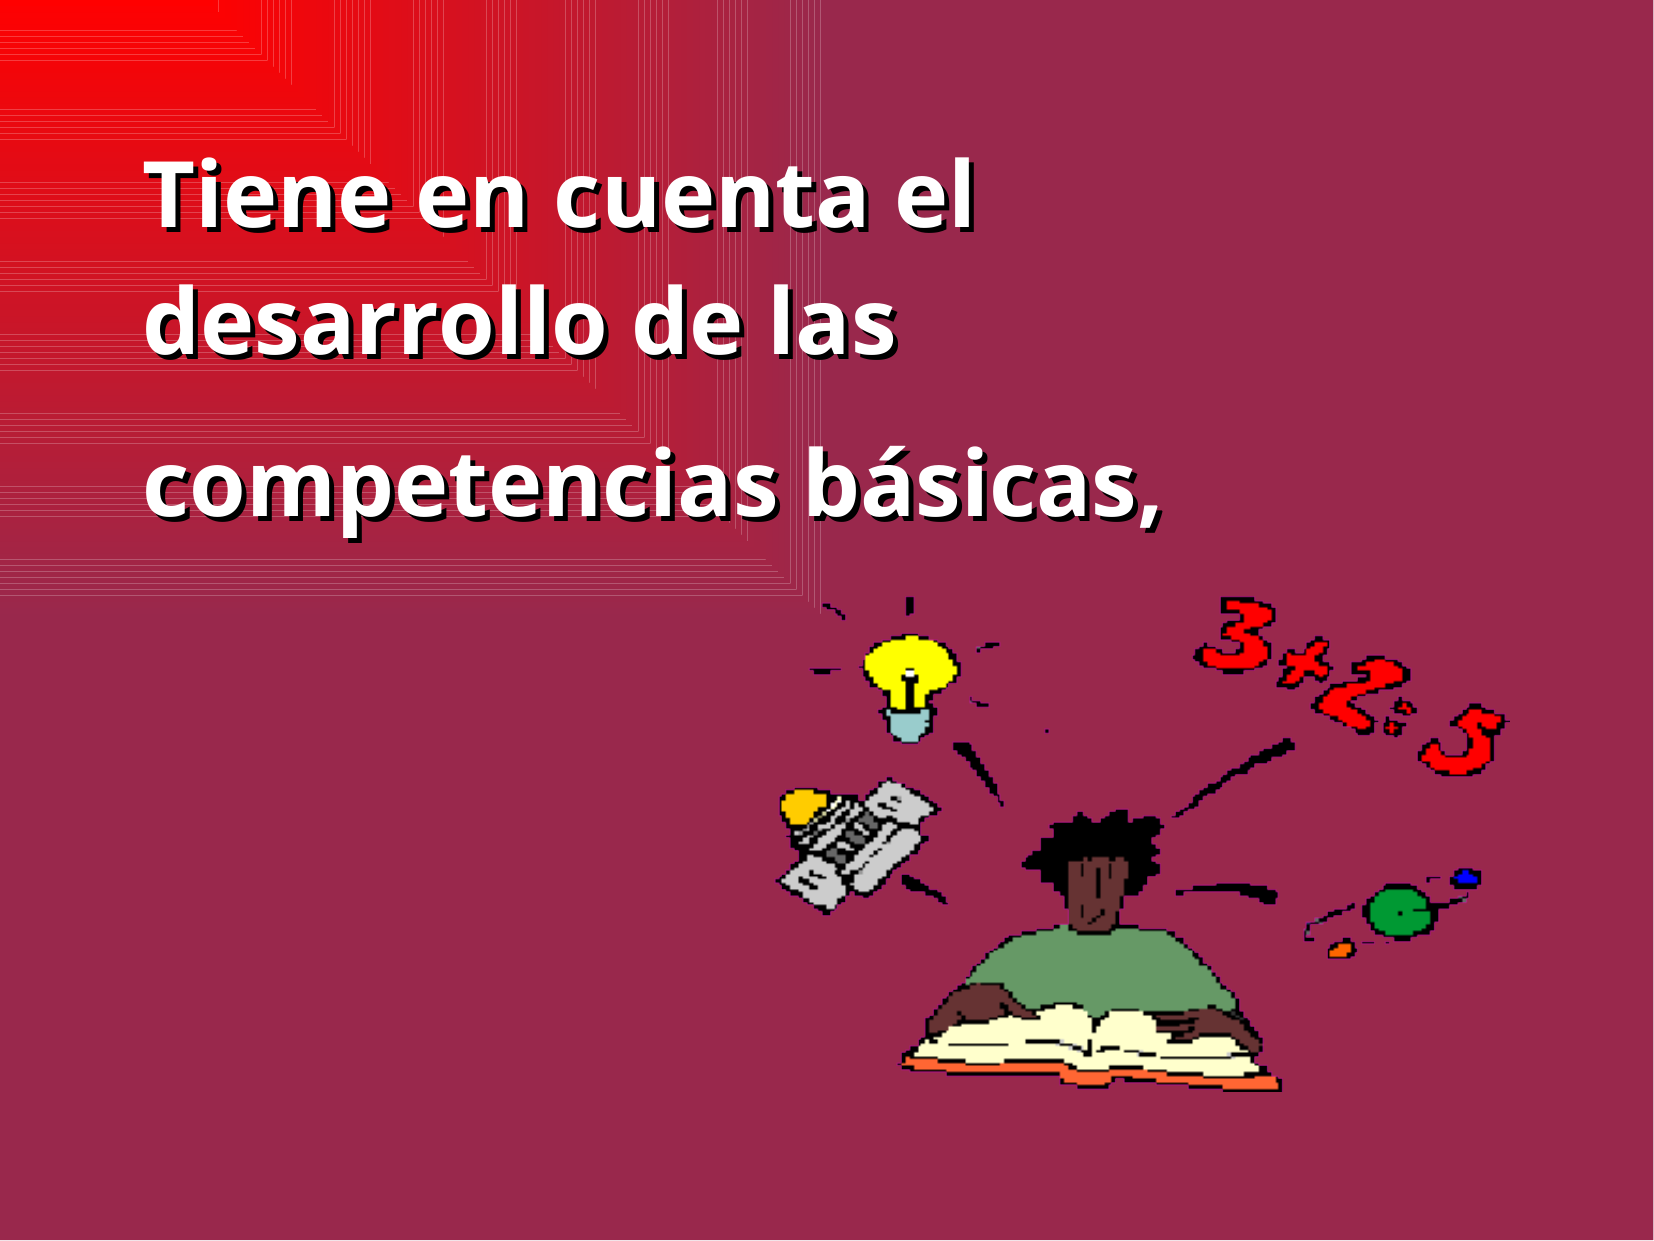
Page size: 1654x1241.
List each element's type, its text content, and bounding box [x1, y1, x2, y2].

picture [767, 595, 1510, 1092]
text_box Tiene en cuenta el desarrollo de las competencias básicas, [142, 128, 1552, 554]
